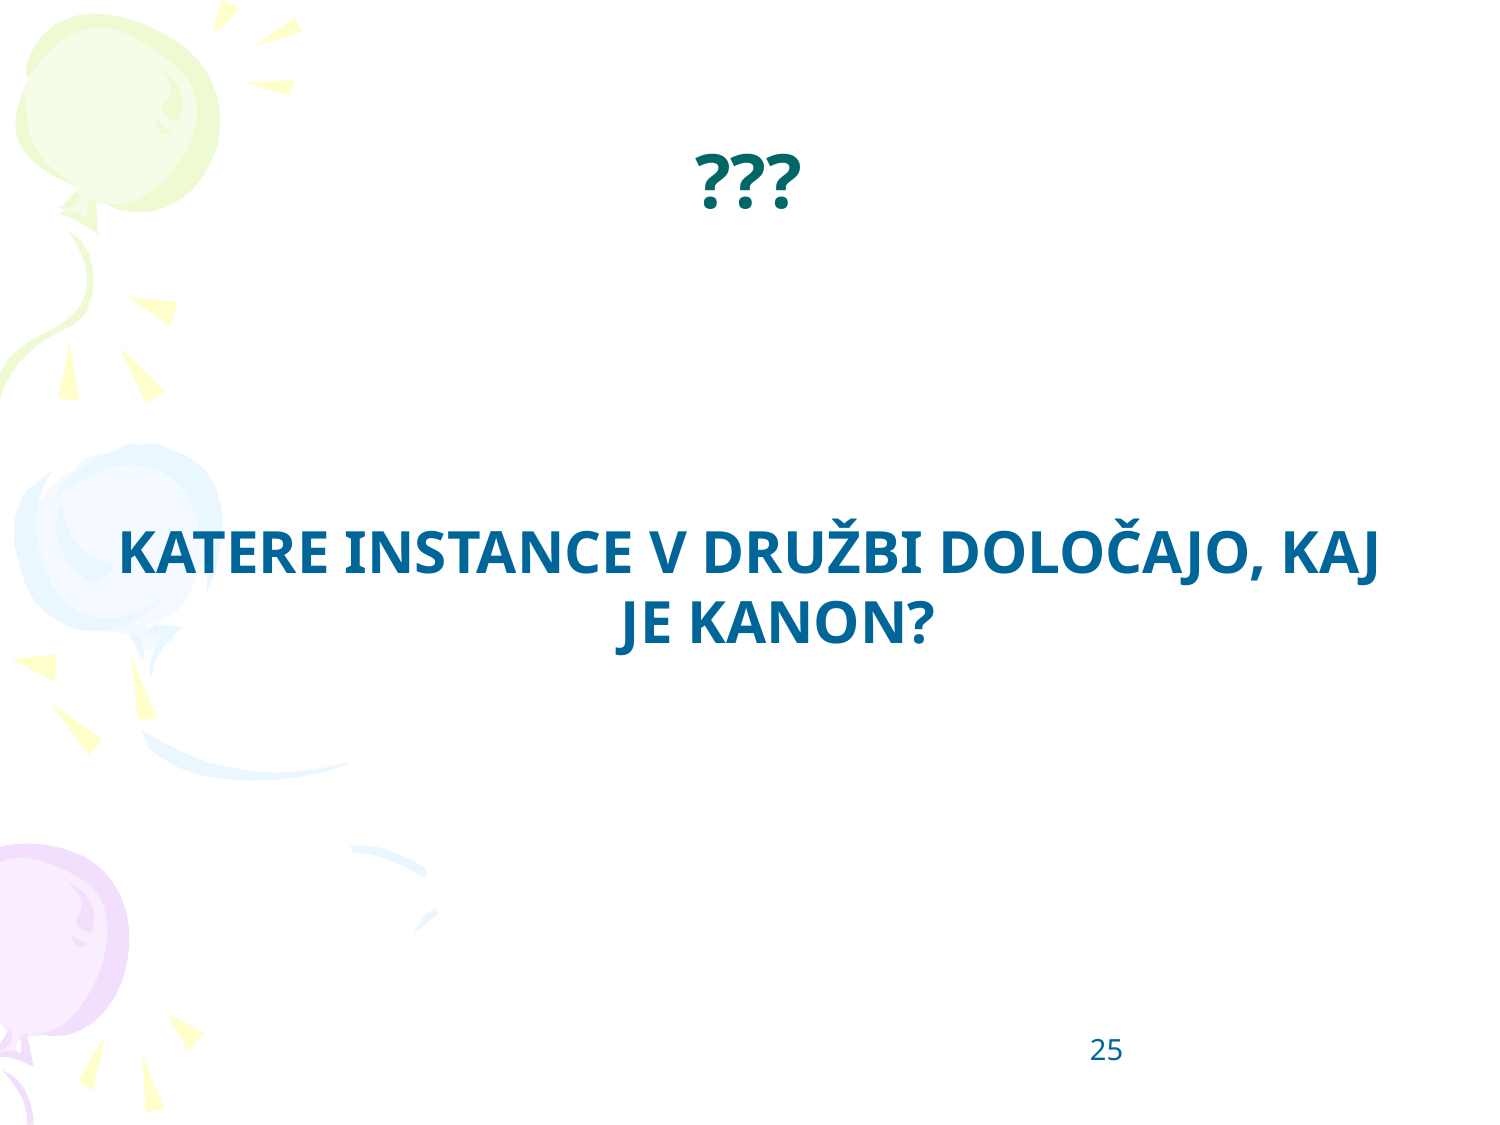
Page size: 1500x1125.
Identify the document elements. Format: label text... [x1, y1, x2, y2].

list KATERE INSTANCE V DRUŽBI DOLOČAJO, KAJ JE KANON? [75, 262, 1425, 994]
slide_number <number> [1074, 1024, 1425, 1100]
title ??? [72, 16, 1425, 233]
